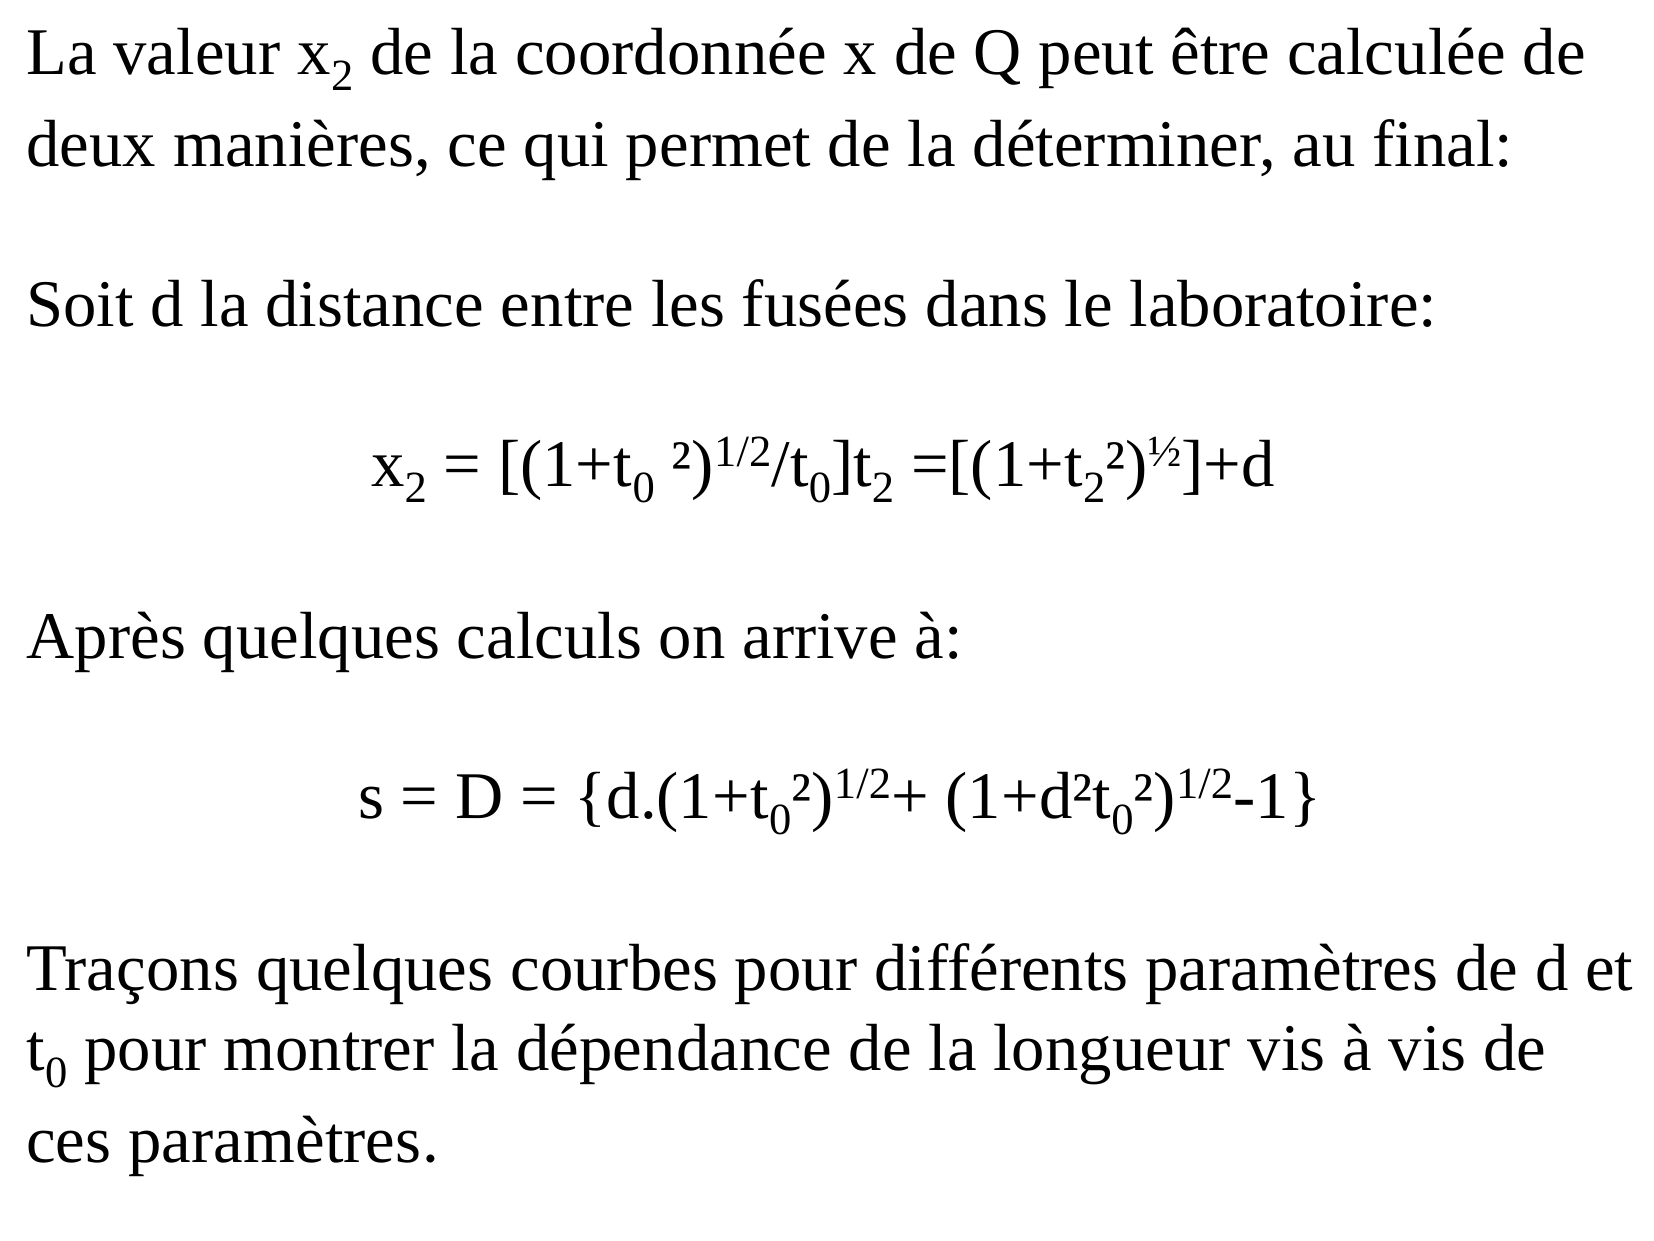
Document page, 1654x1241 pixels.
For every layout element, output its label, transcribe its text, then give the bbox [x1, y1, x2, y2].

text_box La valeur x2 de la coordonnée x de Q peut être calculée de deux manières, ce qui permet de la déterminer, au final: Soit d la distance entre les fusées dans le laboratoire: x2 = [(1+t0 ²)1/2/t0]t2 =[(1+t2²)½]+d Après quelques calculs on arrive à: s = D = {d.(1+t0²)1/2+ (1+d²t0²)1/2-1} Traçons quelques courbes pour différents paramètres de d et t0 pour montrer la dépendance de la longueur vis à vis de ces paramètres. [11, 0, 1654, 1147]
